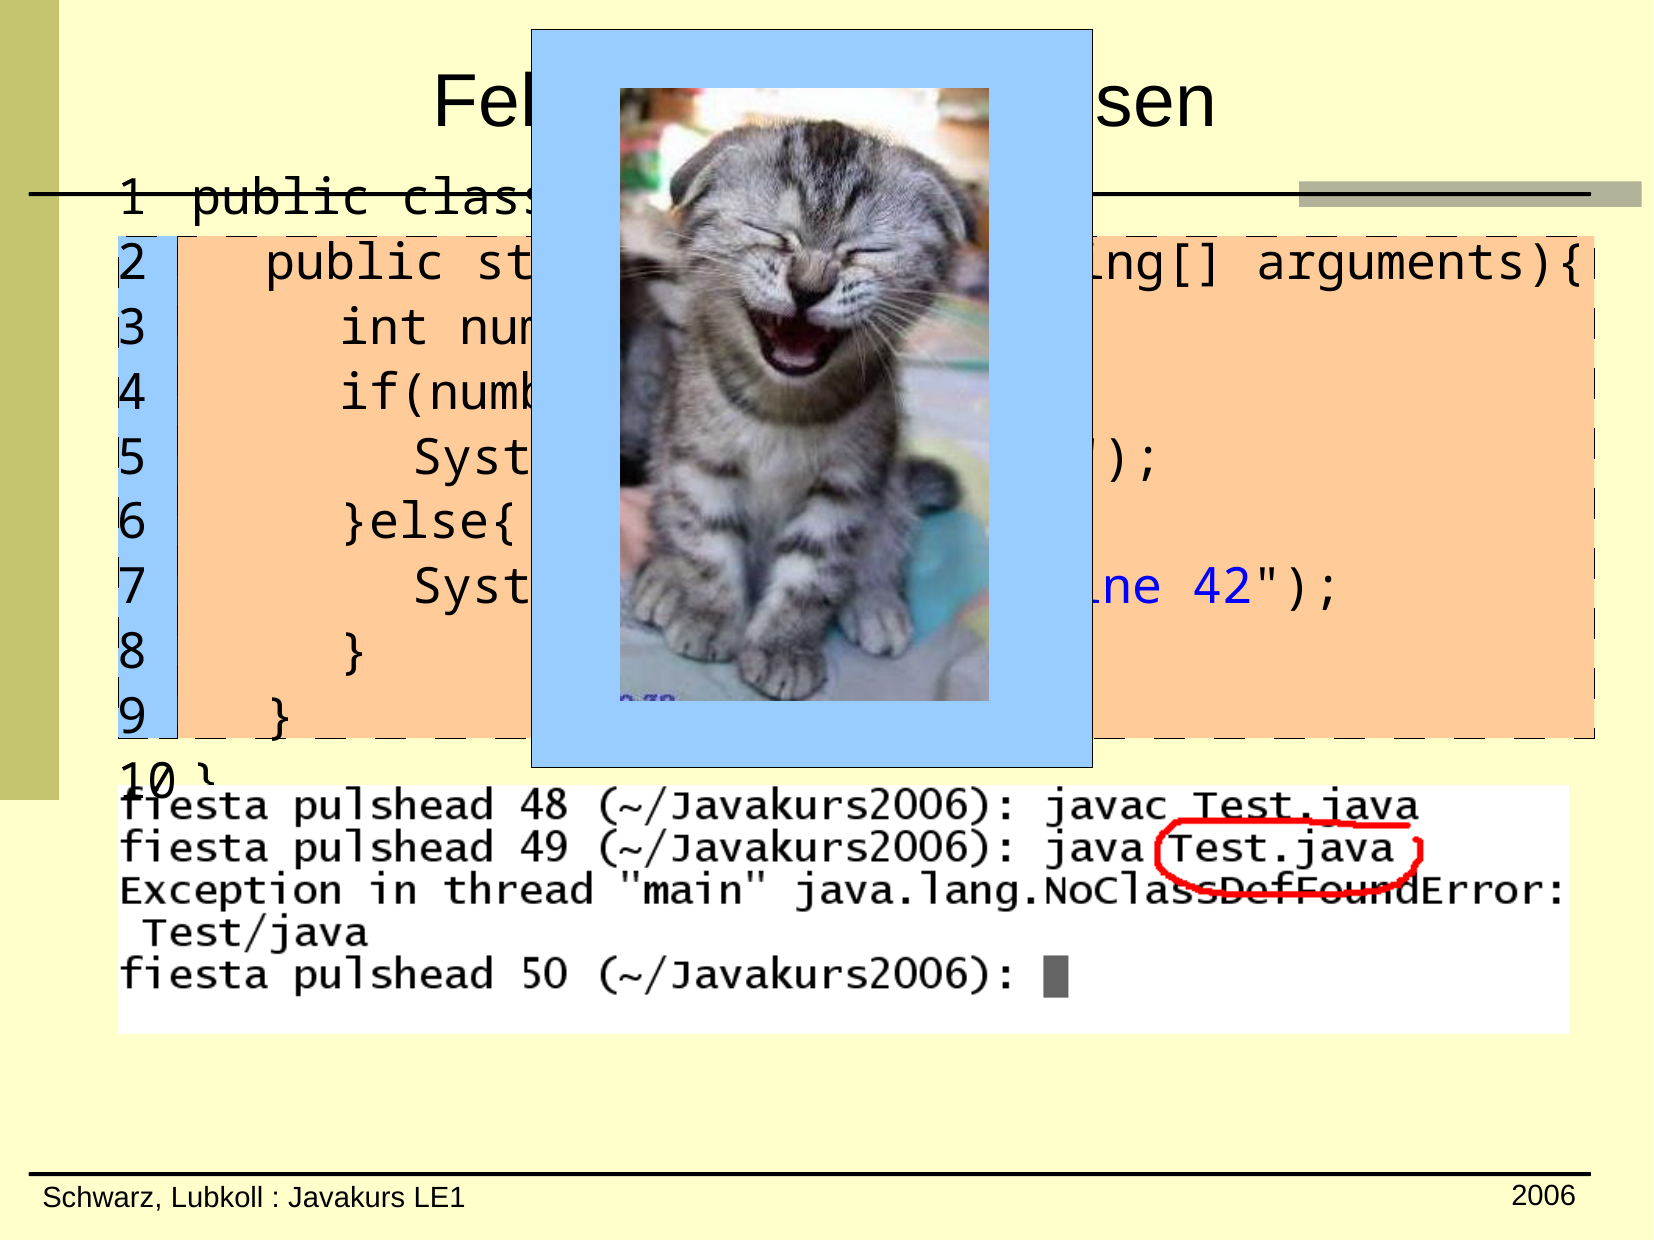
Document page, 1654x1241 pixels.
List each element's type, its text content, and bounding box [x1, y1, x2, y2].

text_box public class Test{ public static void main(String[] arguments){ int number = 1; if(number == 42){ System.out.println("42"); }else{ System.out.println("Keine 42"); } } } [1093, 236, 1595, 739]
picture [157, 785, 170, 795]
text_box 1 2 3 4 5 6 7 8 9 10 [118, 236, 178, 739]
picture [620, 88, 989, 702]
title Fehlermeldungen lesen [119, 19, 1532, 188]
text_box [531, 29, 1093, 768]
text_box public class Test{ public static void main(String[] arguments){ int number = 1; if(number == 42){ System.out.println("42"); }else{ System.out.println("Keine 42"); } } } [178, 236, 531, 739]
picture [118, 785, 1569, 1034]
